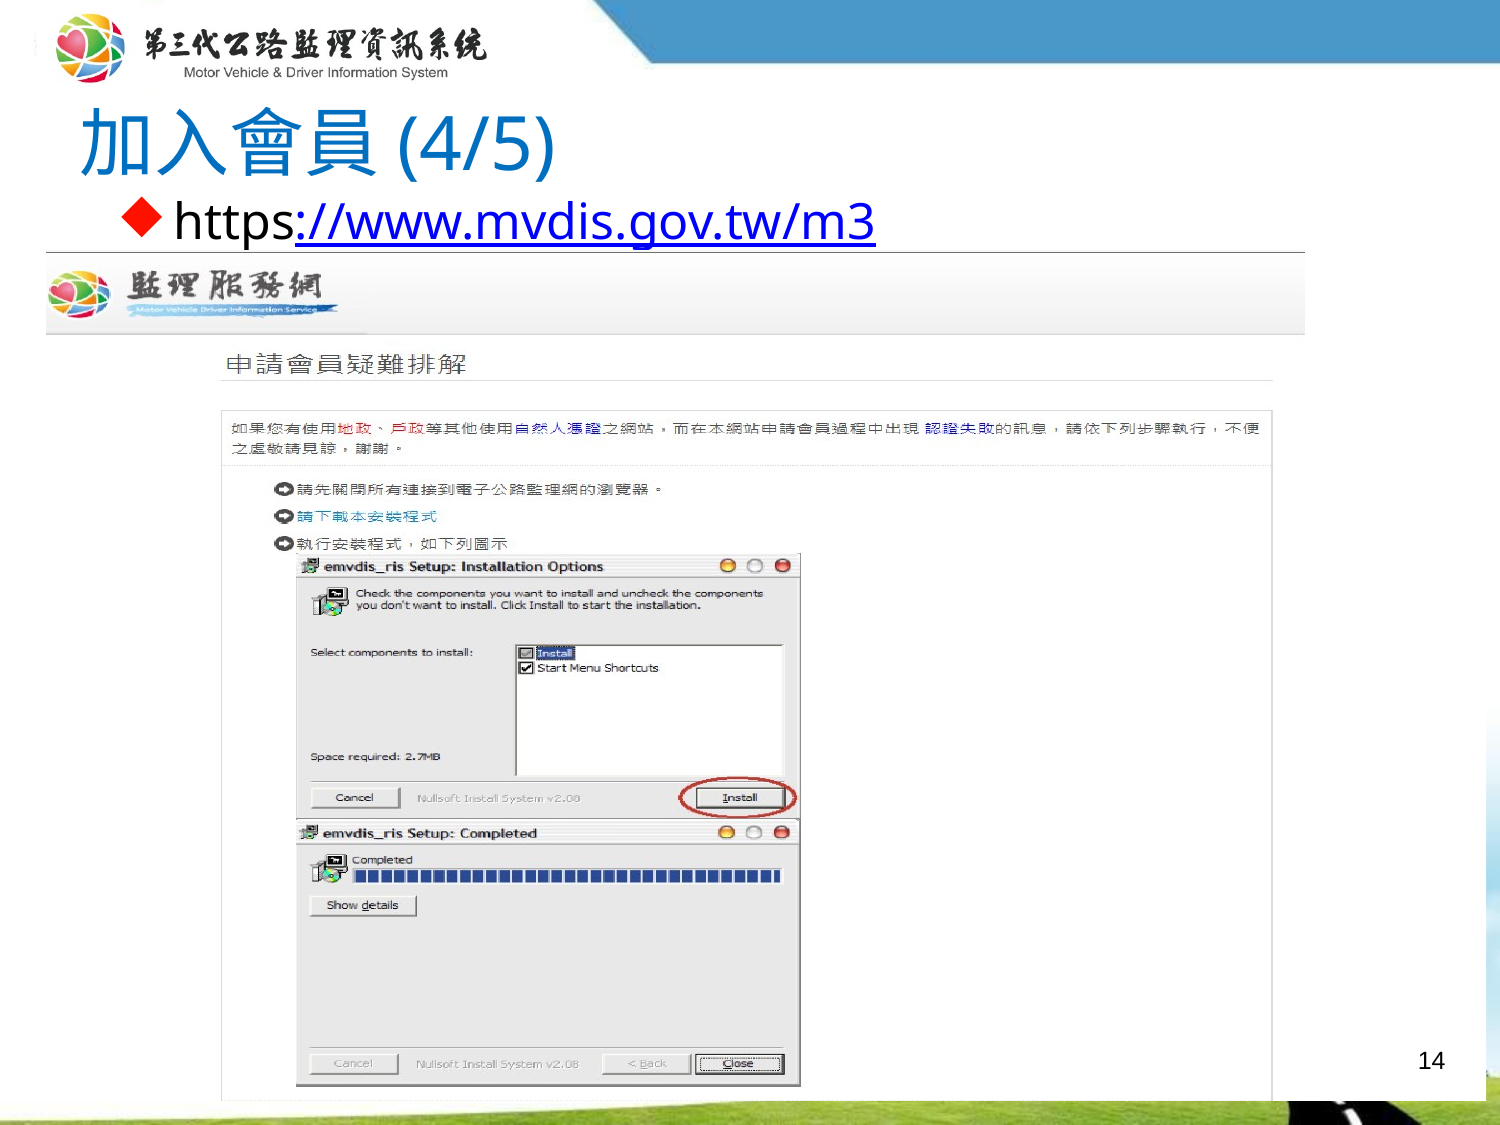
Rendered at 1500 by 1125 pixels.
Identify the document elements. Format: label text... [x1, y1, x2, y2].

text_box https://www.mvdis.gov.tw/m3-emv/env [113, 188, 1049, 251]
text_box 加入會員(4/5) [77, 93, 804, 251]
text_box [46, 251, 1486, 1125]
